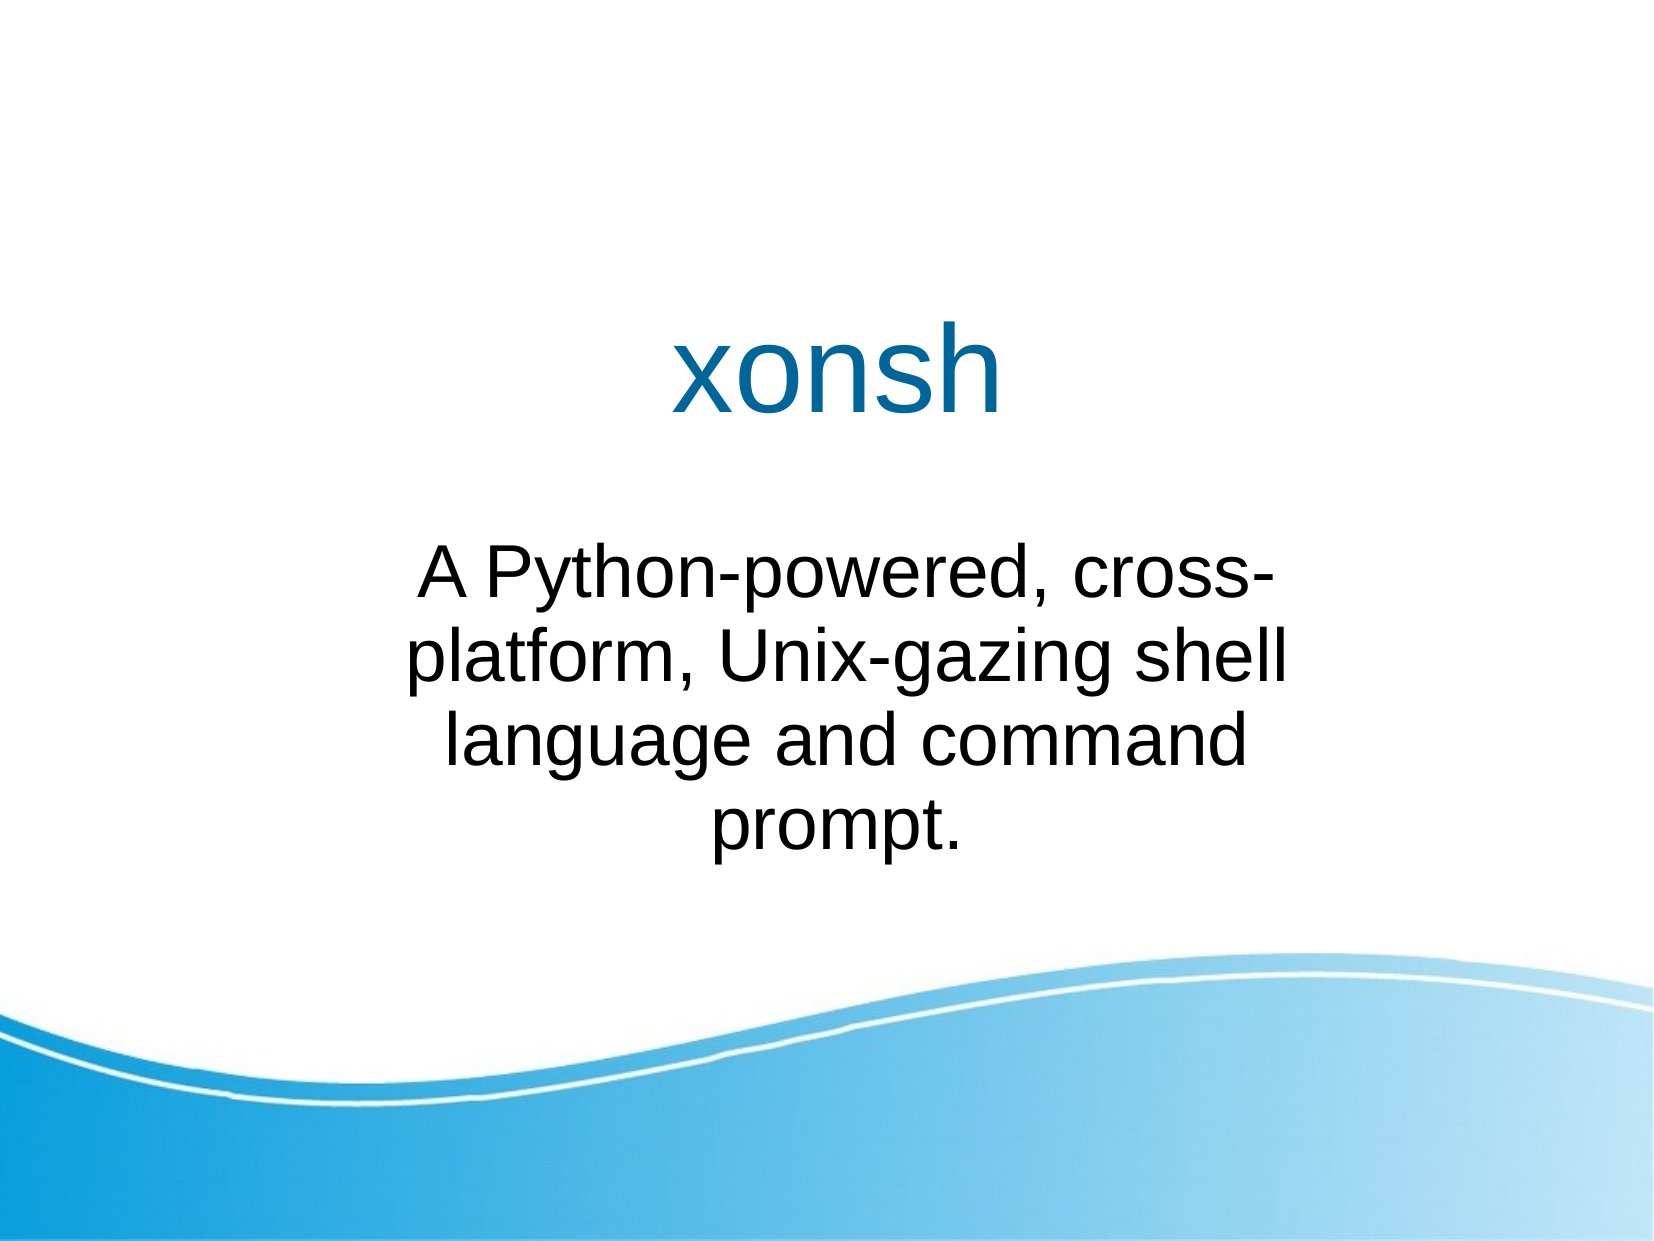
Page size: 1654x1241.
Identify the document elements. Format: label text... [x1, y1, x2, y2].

title xonsh [94, 265, 1583, 473]
text_box A Python-powered, cross-platform, Unix-gazing shell language and command prompt. [360, 521, 1336, 873]
picture [0, 952, 1654, 1241]
